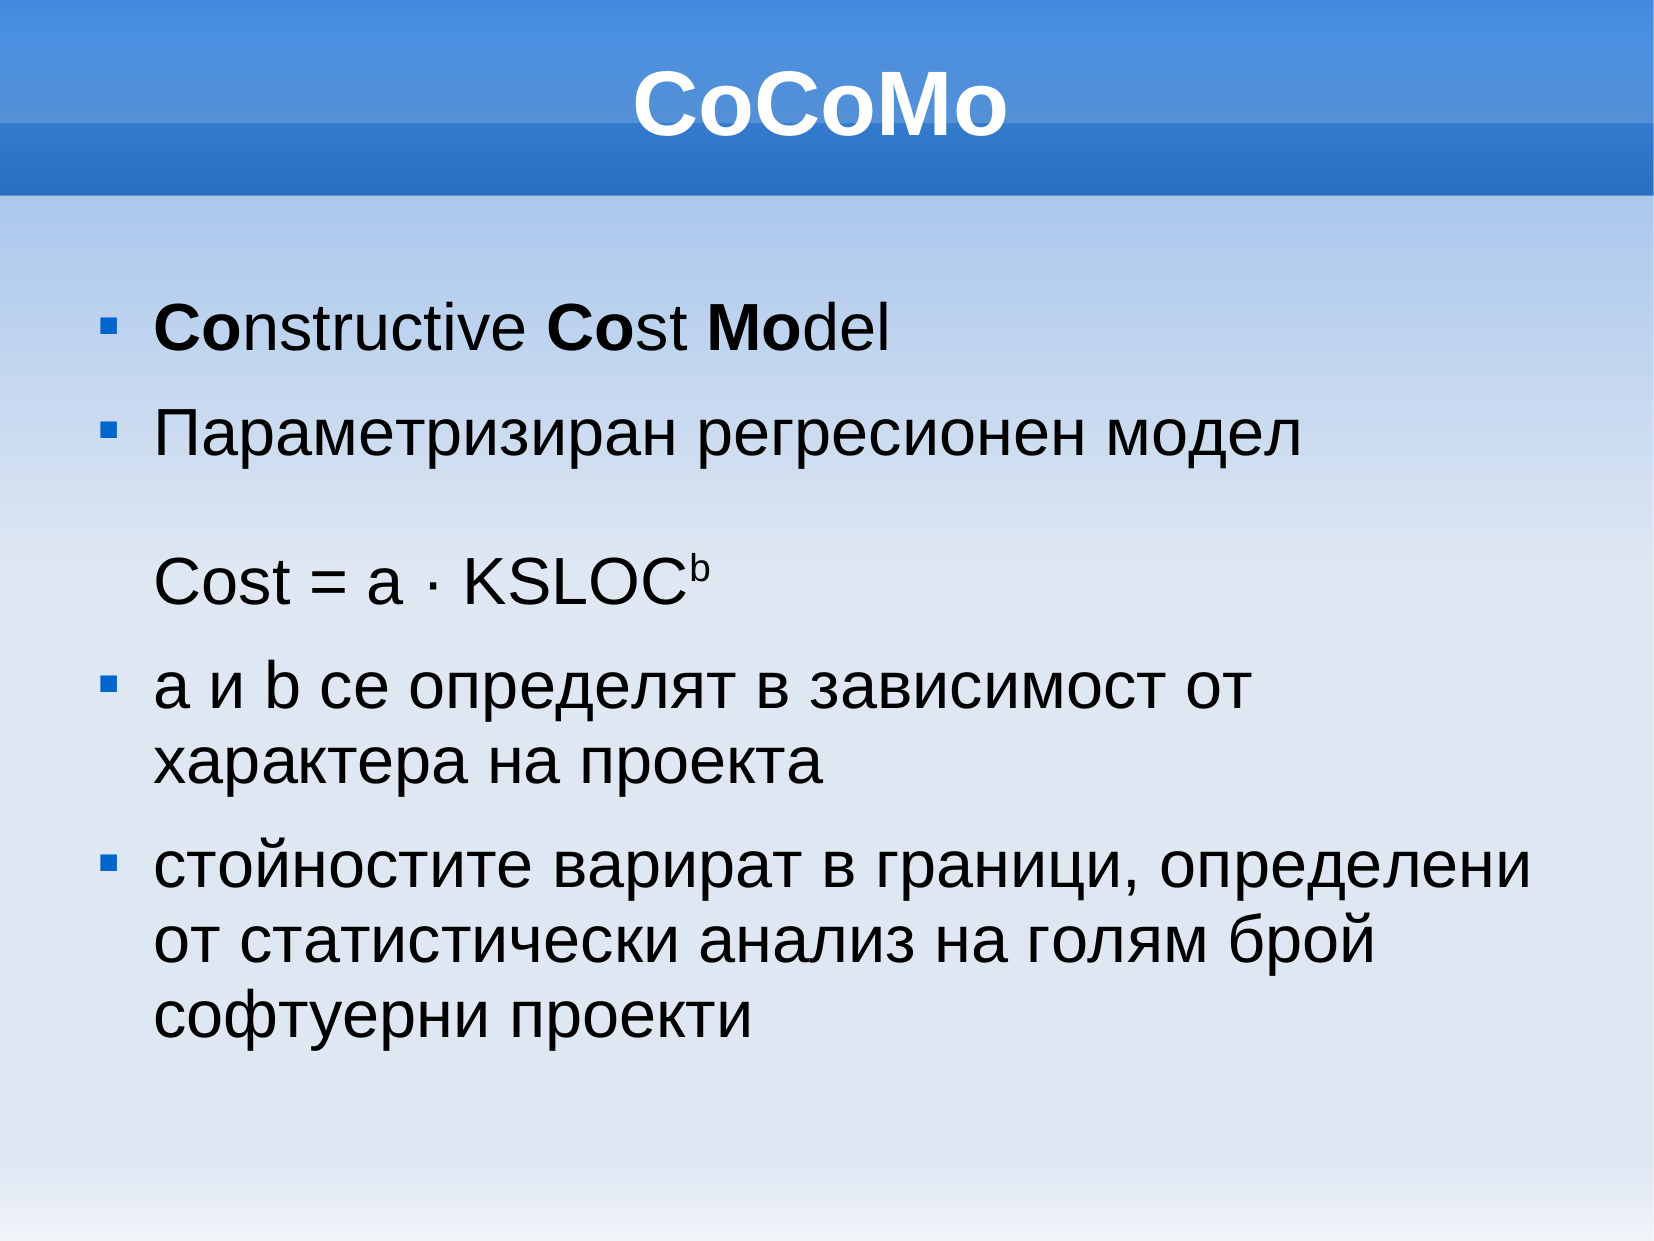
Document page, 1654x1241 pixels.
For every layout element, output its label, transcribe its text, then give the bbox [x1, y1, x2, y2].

list Constructive Cost Model Параметризиран регресионен модел Cost = a · KSLOCb a и b се определят в зависимост от характера на проекта стойностите варират в граници, определени от статистически анализ на голям брой софтуерни проекти [82, 290, 1571, 1109]
picture [0, 0, 1654, 1241]
title CoCoMo [76, 0, 1565, 208]
